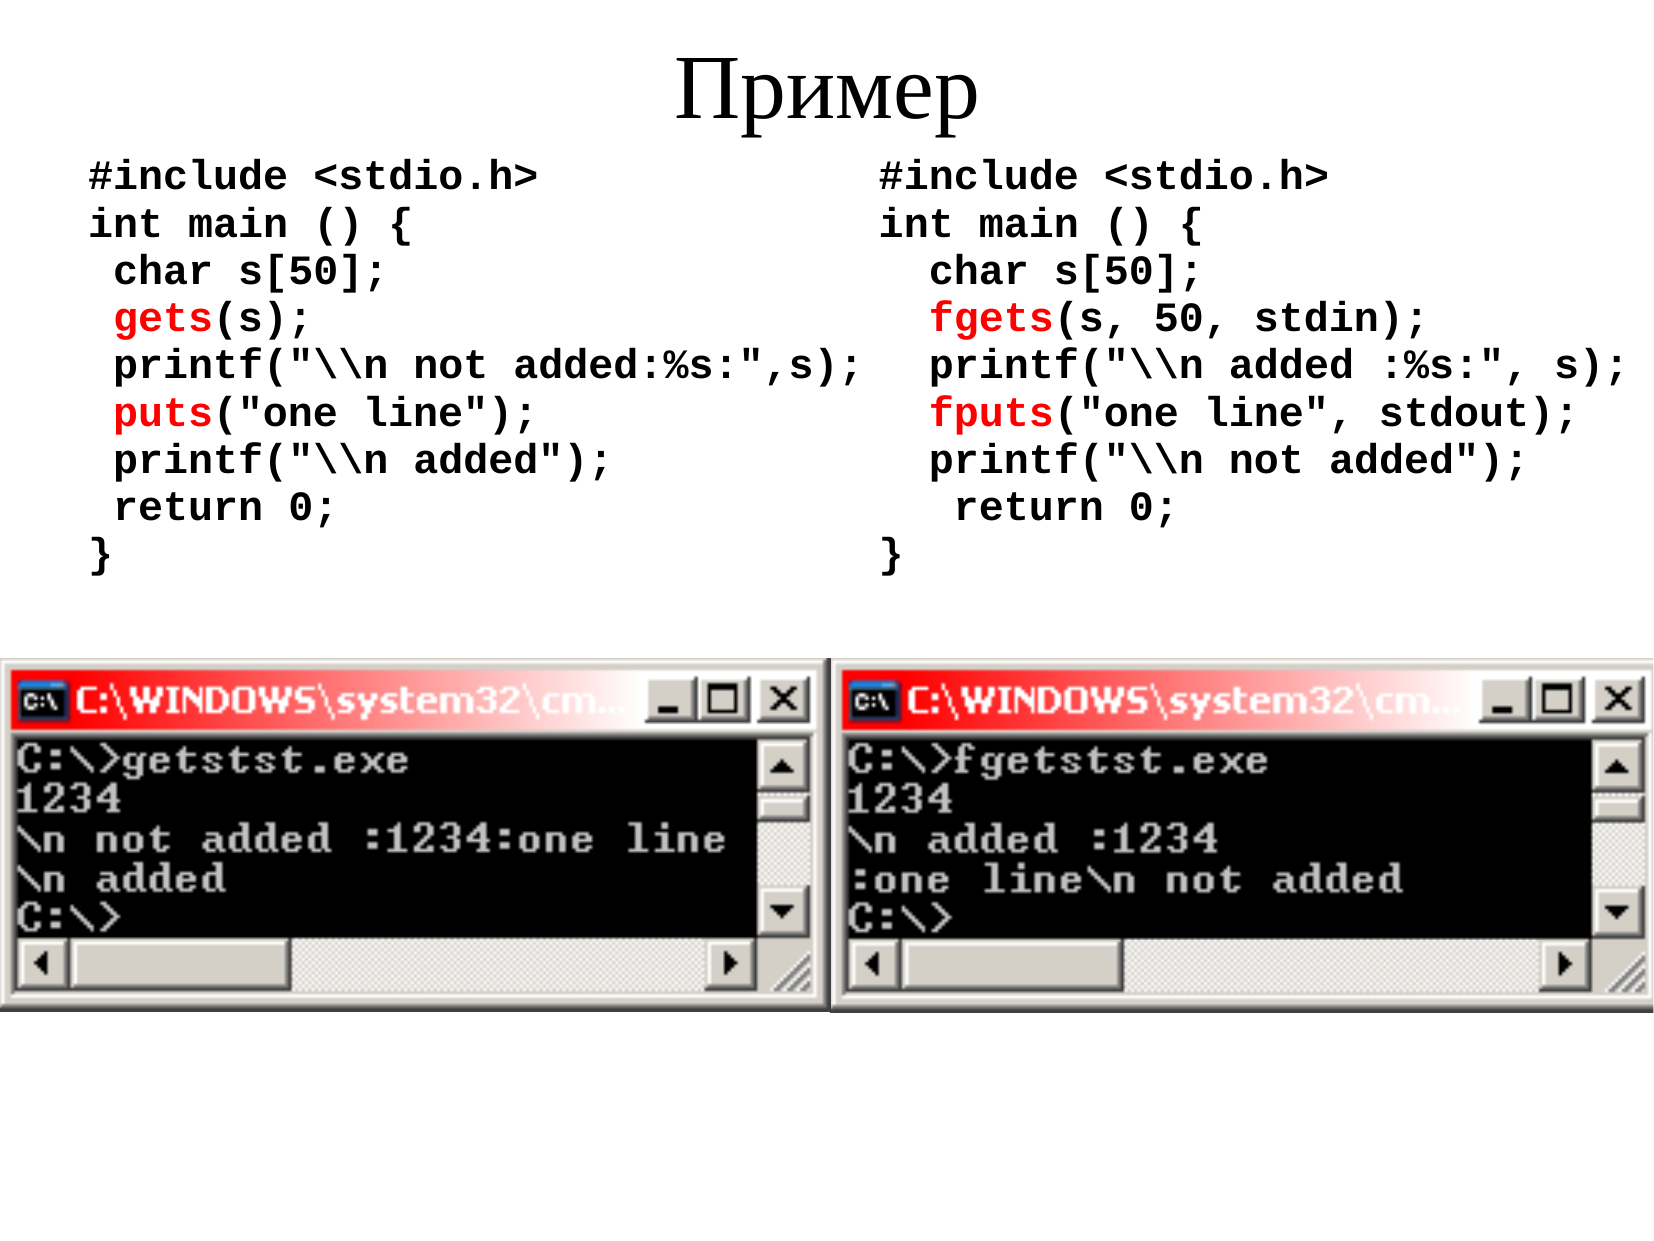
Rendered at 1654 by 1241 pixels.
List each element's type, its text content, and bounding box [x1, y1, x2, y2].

text_box #include <stdio.h> int main () { char s[50]; gets(s); printf("\\n not added:%s:",s); puts("one line"); printf("\\n added"); return 0; } [73, 147, 863, 641]
text_box #include <stdio.h> int main () { char s[50]; fgets(s, 50, stdin); printf("\\n added :%s:", s); fputs("one line", stdout); printf("\\n not added"); return 0; } [863, 147, 1644, 658]
picture [0, 658, 1654, 1013]
title Пример [121, 5, 1534, 147]
